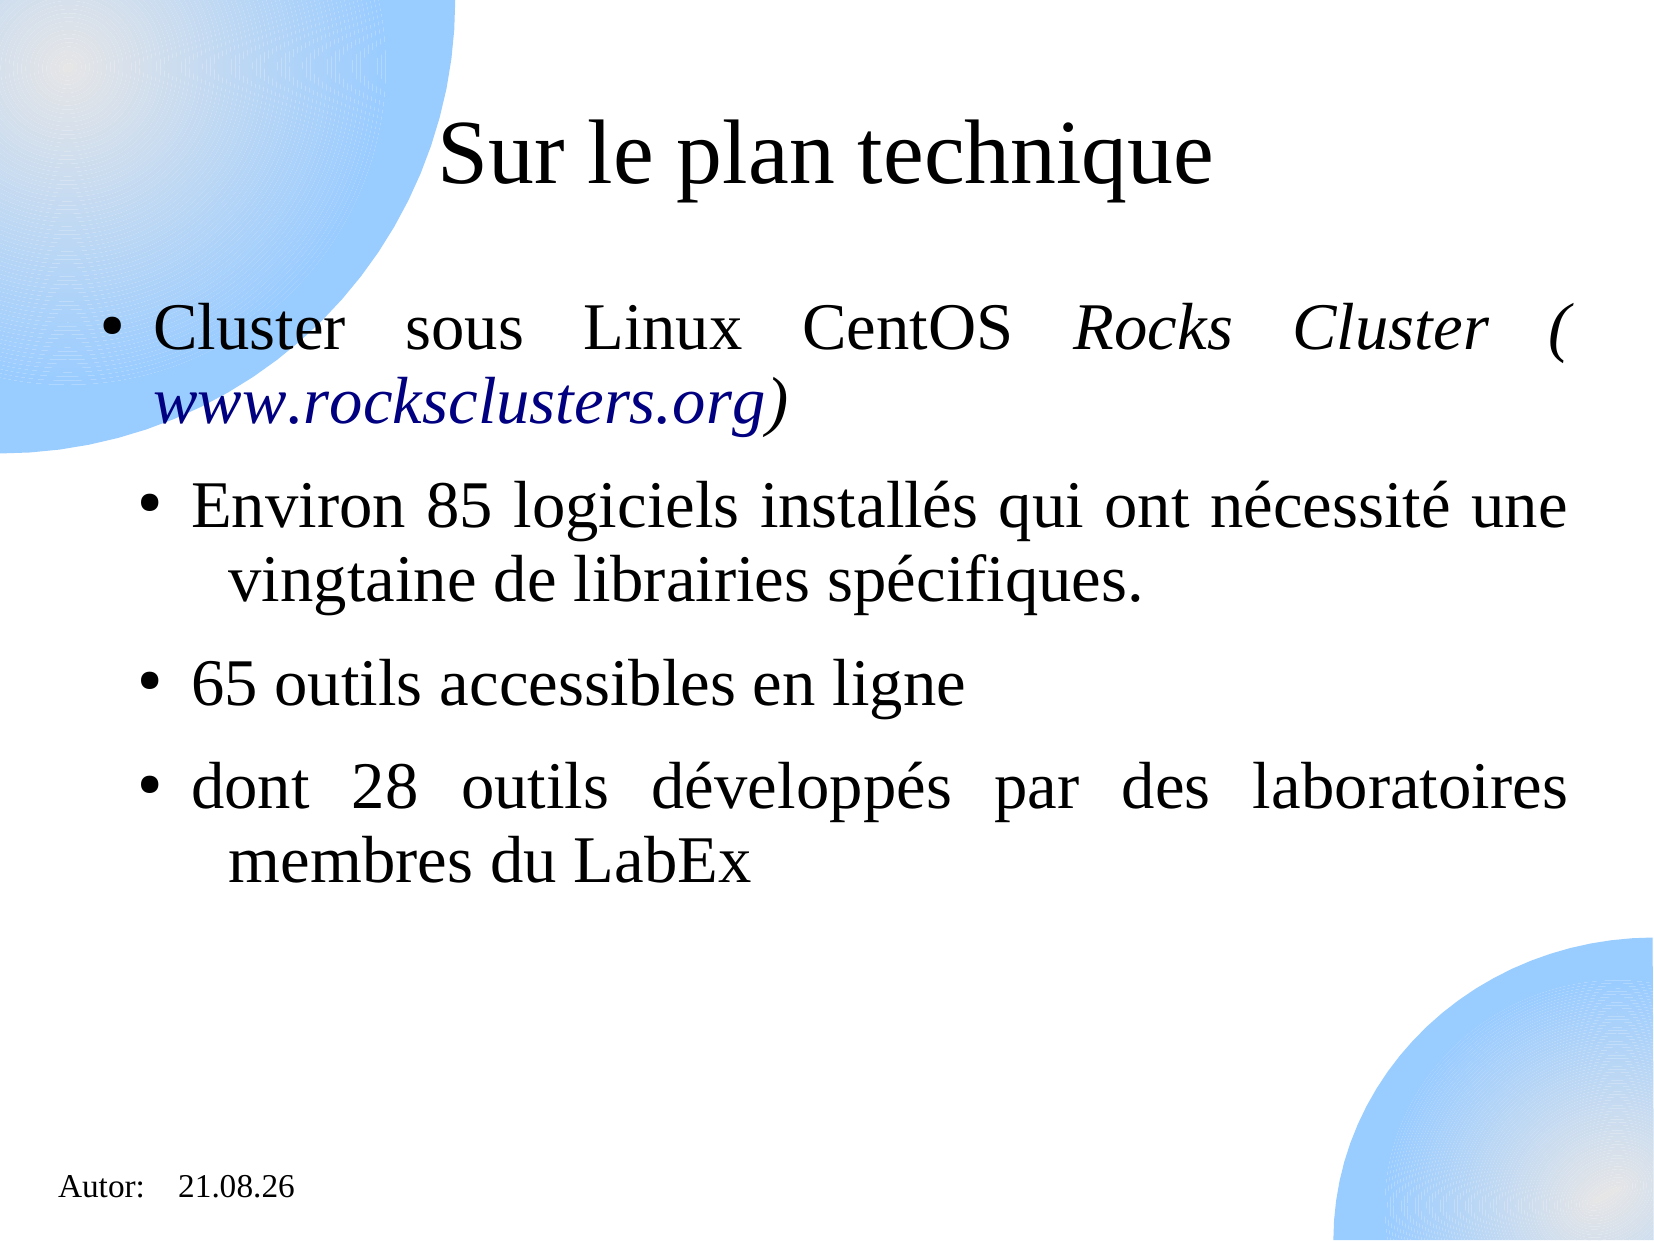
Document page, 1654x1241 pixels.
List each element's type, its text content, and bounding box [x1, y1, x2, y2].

title Sur le plan technique [82, 49, 1571, 257]
list Cluster sous Linux CentOS Rocks Cluster (www.rocksclusters.org) Environ 85 logiciels installés qui ont nécessité une vingtaine de librairies spécifiques. 65 outils accessibles en ligne dont 28 outils développés par des laboratoires membres du LabEx [82, 290, 1571, 1109]
